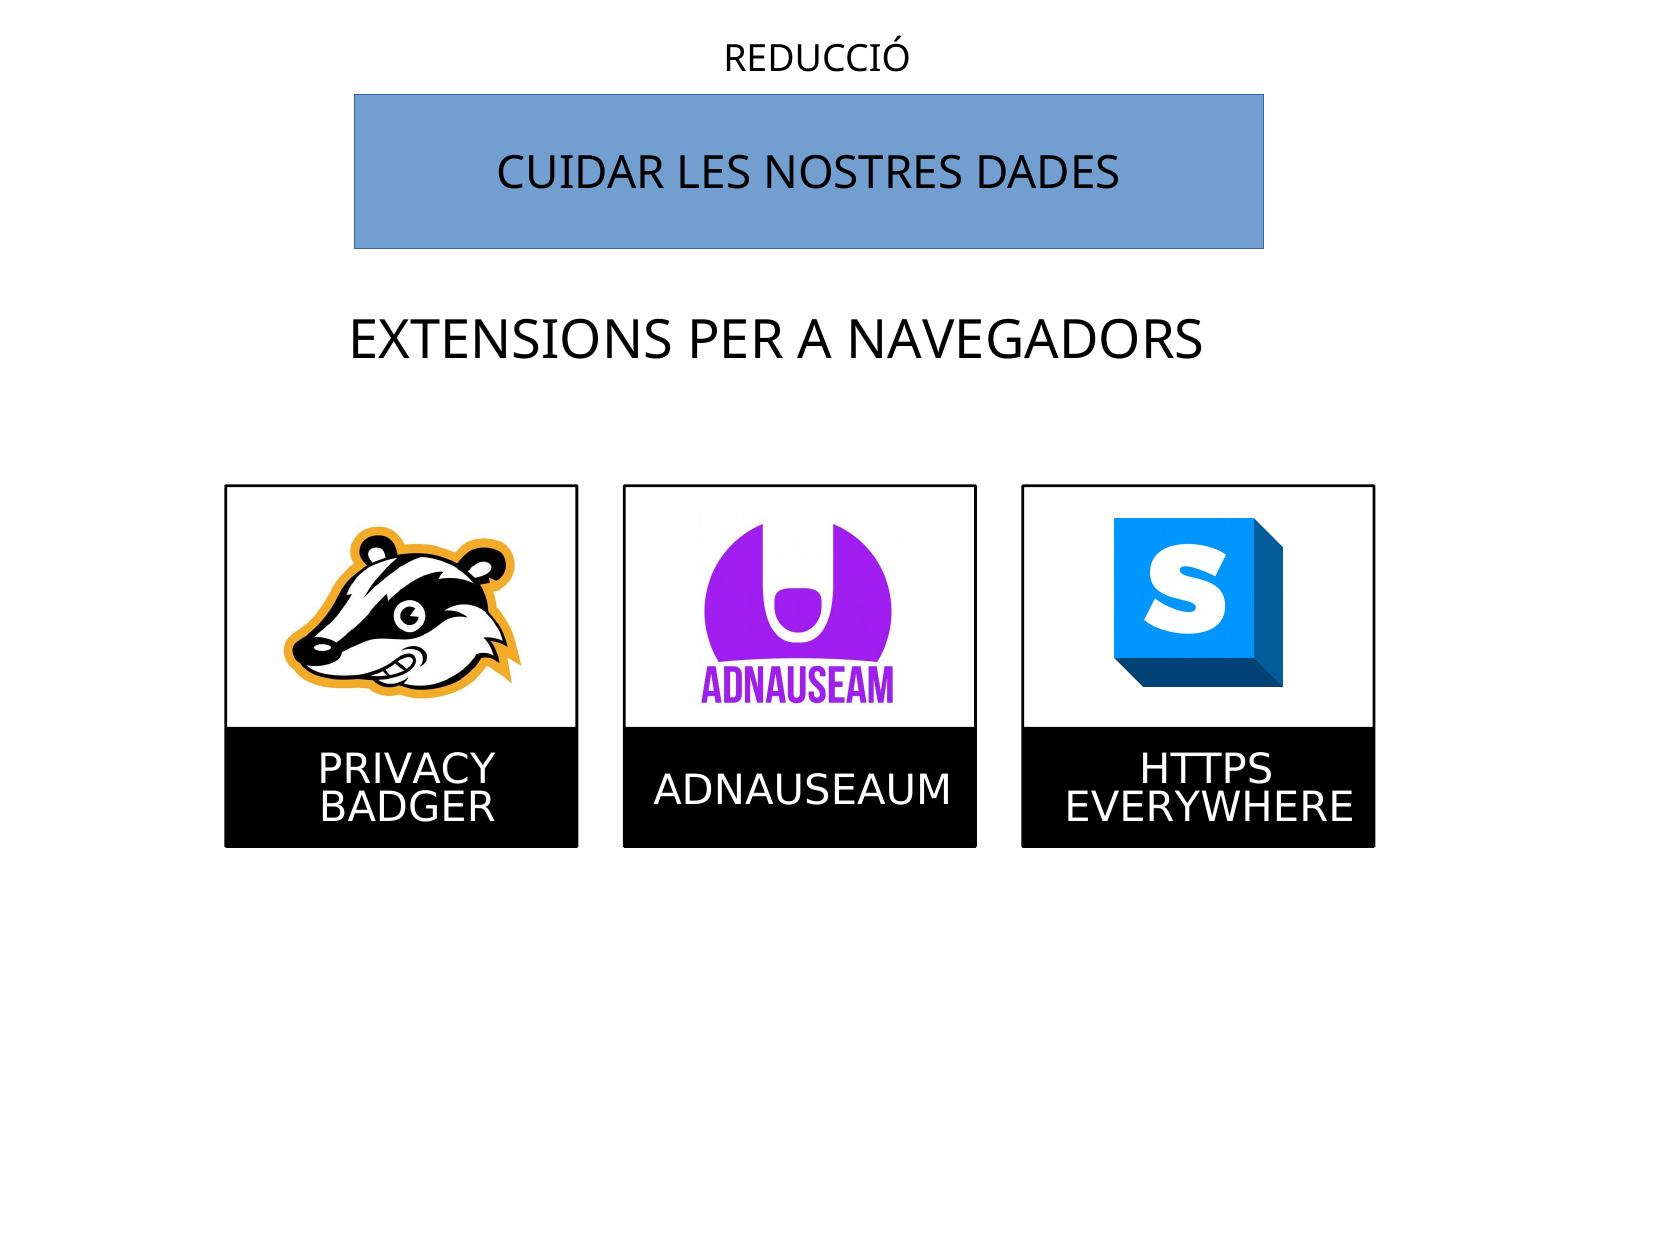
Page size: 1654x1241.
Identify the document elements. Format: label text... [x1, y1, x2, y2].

picture [1114, 518, 1283, 687]
text_box BADGER [318, 782, 497, 832]
picture [280, 524, 522, 700]
text_box [155, 319, 1406, 1063]
text_box REDUCCIÓ [708, 23, 932, 90]
text_box EXTENSIONS PER A NAVEGADORS [348, 300, 1308, 378]
text_box CUIDAR LES NOSTRES DADES [354, 94, 1264, 249]
text_box PRIVACY [317, 745, 492, 794]
text_box EVERYWHERE [1064, 782, 1366, 832]
text_box HTTPS [1139, 744, 1273, 782]
text_box ADNAUSEAUM [653, 765, 953, 815]
picture [699, 511, 900, 711]
